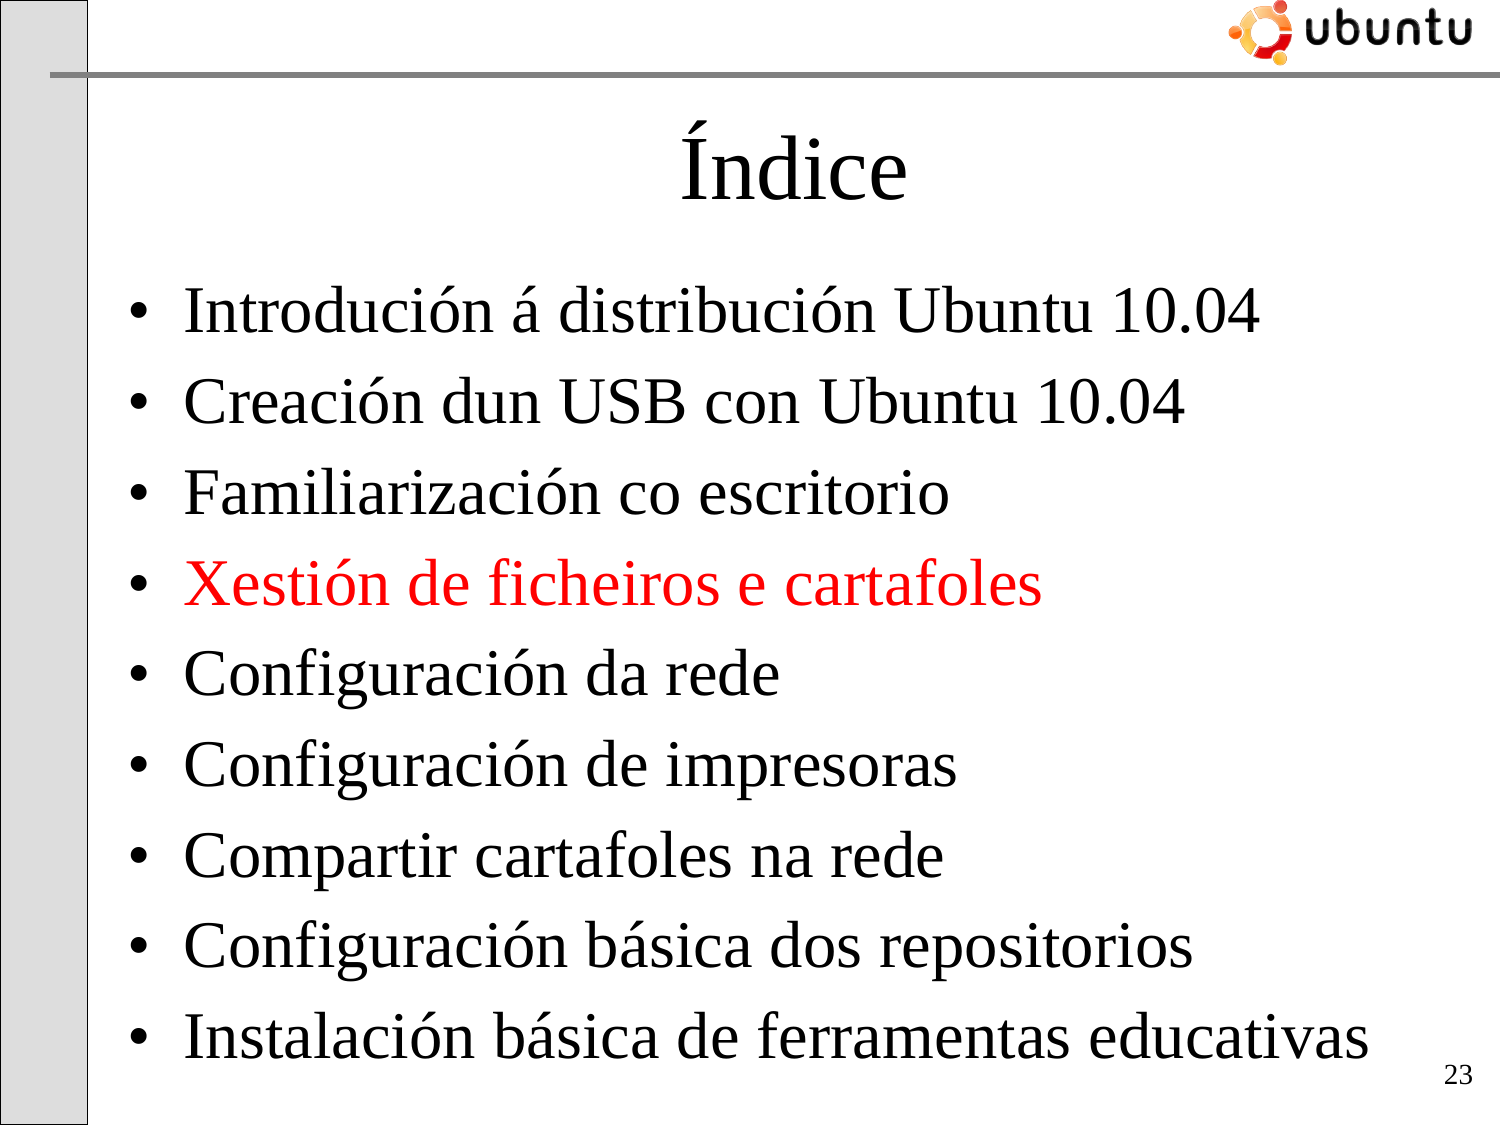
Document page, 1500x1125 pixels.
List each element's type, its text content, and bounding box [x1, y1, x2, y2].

picture [1221, 0, 1483, 71]
list Introdución á distribución Ubuntu 10.04 Creación dun USB con Ubuntu 10.04 Familiarización co escritorio Xestión de ficheiros e cartafoles Configuración da rede Configuración de impresoras Compartir cartafoles na rede Configuración básica dos repositorios Instalación básica de ferramentas educativas [112, 265, 1477, 1081]
title Índice [112, 99, 1477, 237]
